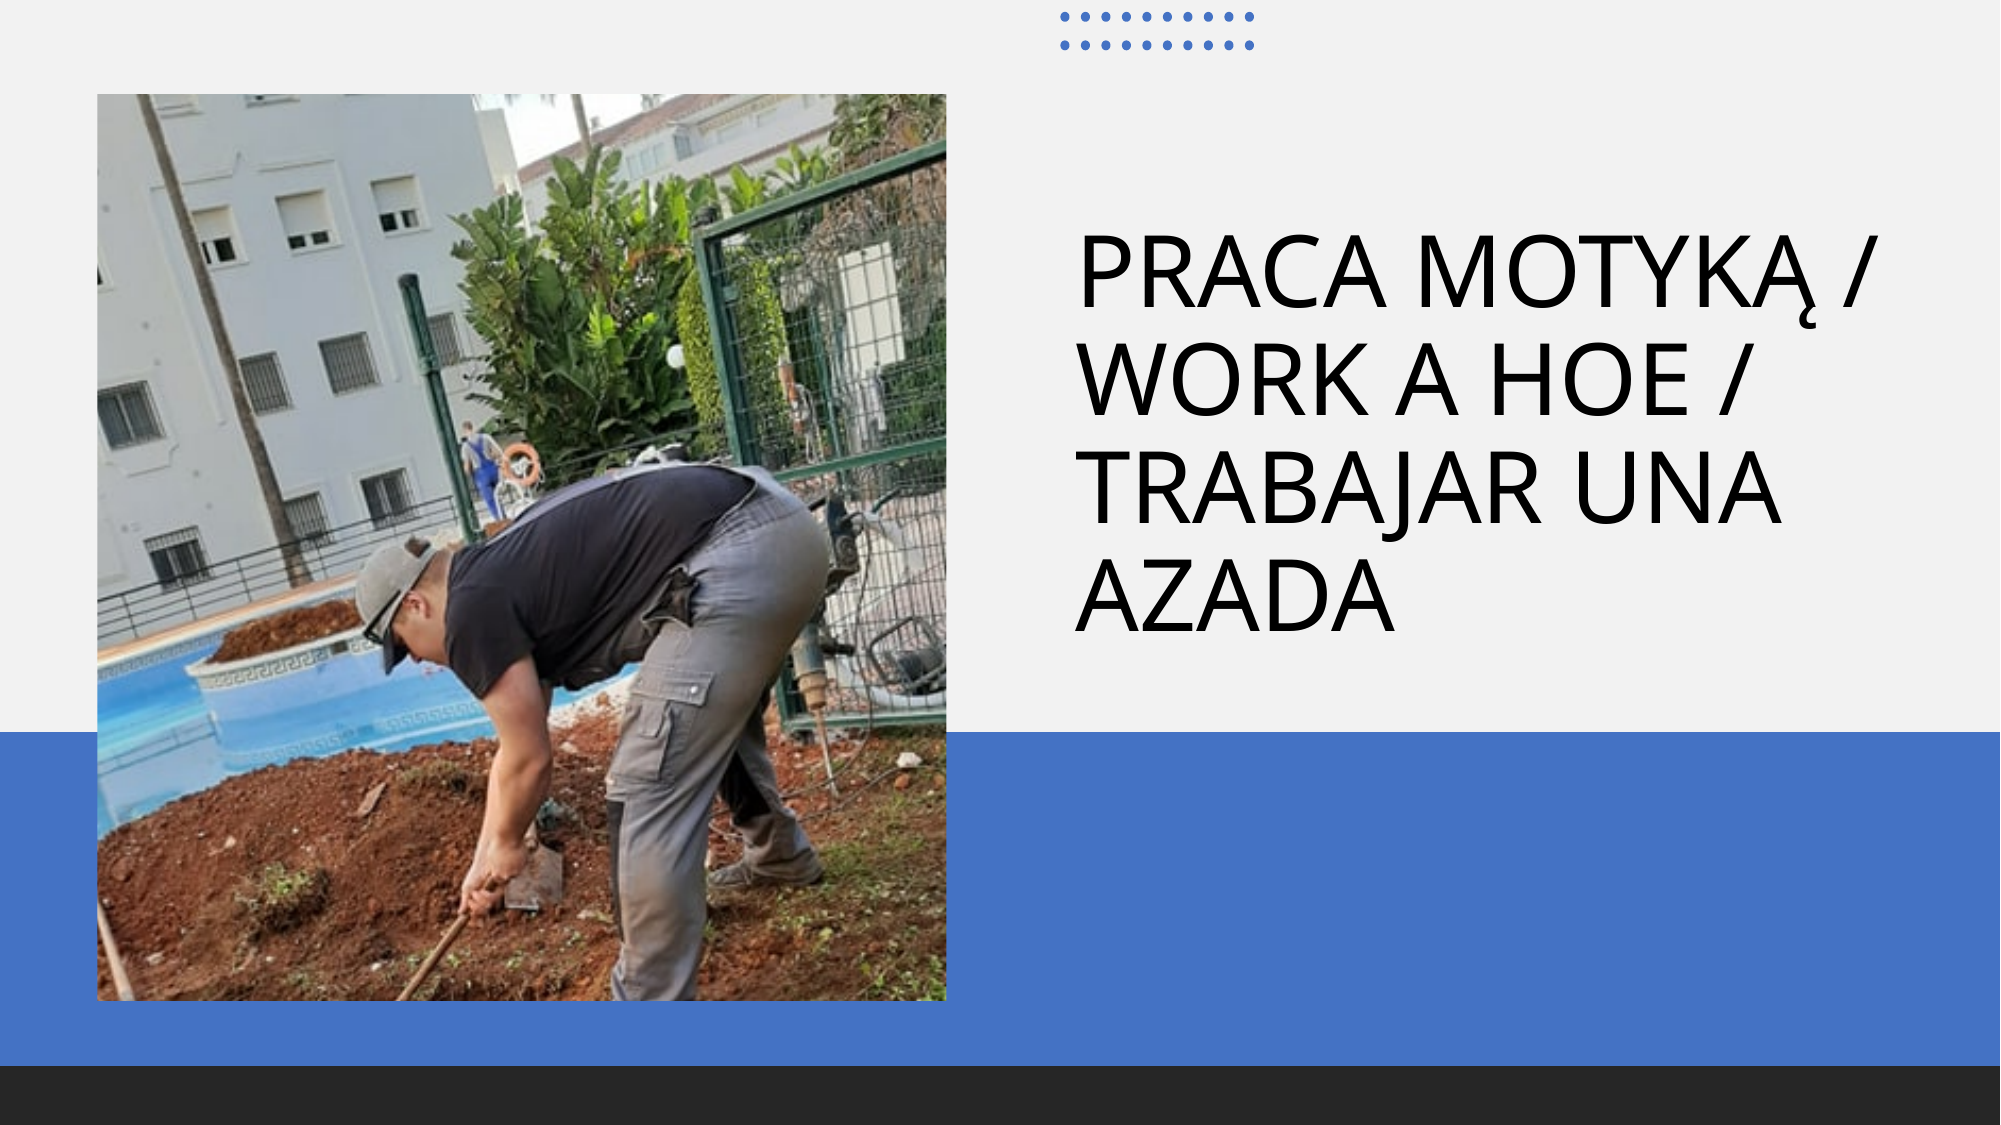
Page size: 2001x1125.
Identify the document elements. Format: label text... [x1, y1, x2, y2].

title PRACA MOTYKĄ / WORK A HOE / TRABAJAR UNA AZADA [1060, 184, 1901, 661]
text_box [0, 0, 2000, 1125]
picture [97, 94, 947, 1001]
